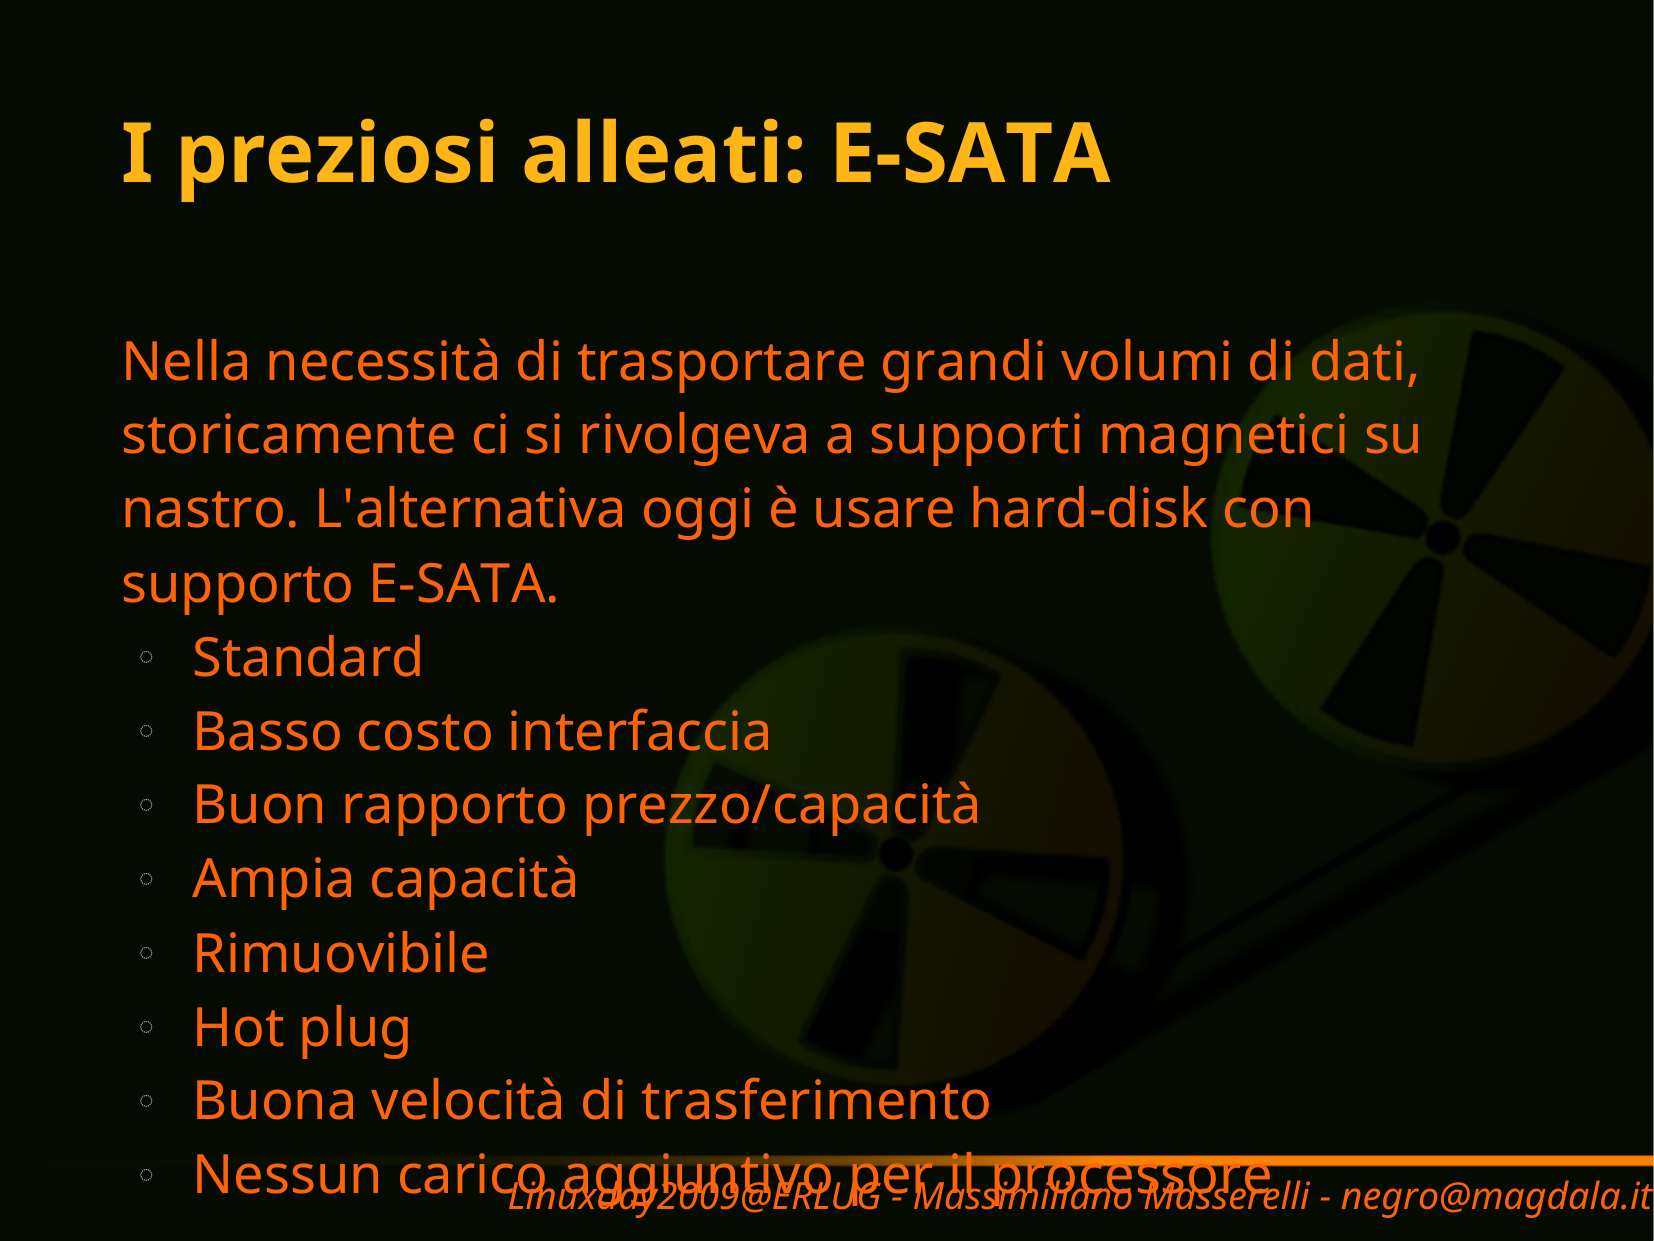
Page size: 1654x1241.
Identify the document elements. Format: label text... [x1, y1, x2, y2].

title I preziosi alleati: E-SATA [121, 46, 1534, 254]
list Nella necessità di trasportare grandi volumi di dati, storicamente ci si rivolgeva a supporti magnetici su nastro. L'alternativa oggi è usare hard-disk con supporto E-SATA. Standard Basso costo interfaccia Buon rapporto prezzo/capacità Ampia capacità Rimuovibile Hot plug Buona velocità di trasferimento Nessun carico aggiuntivo per il processore [121, 322, 1561, 1133]
